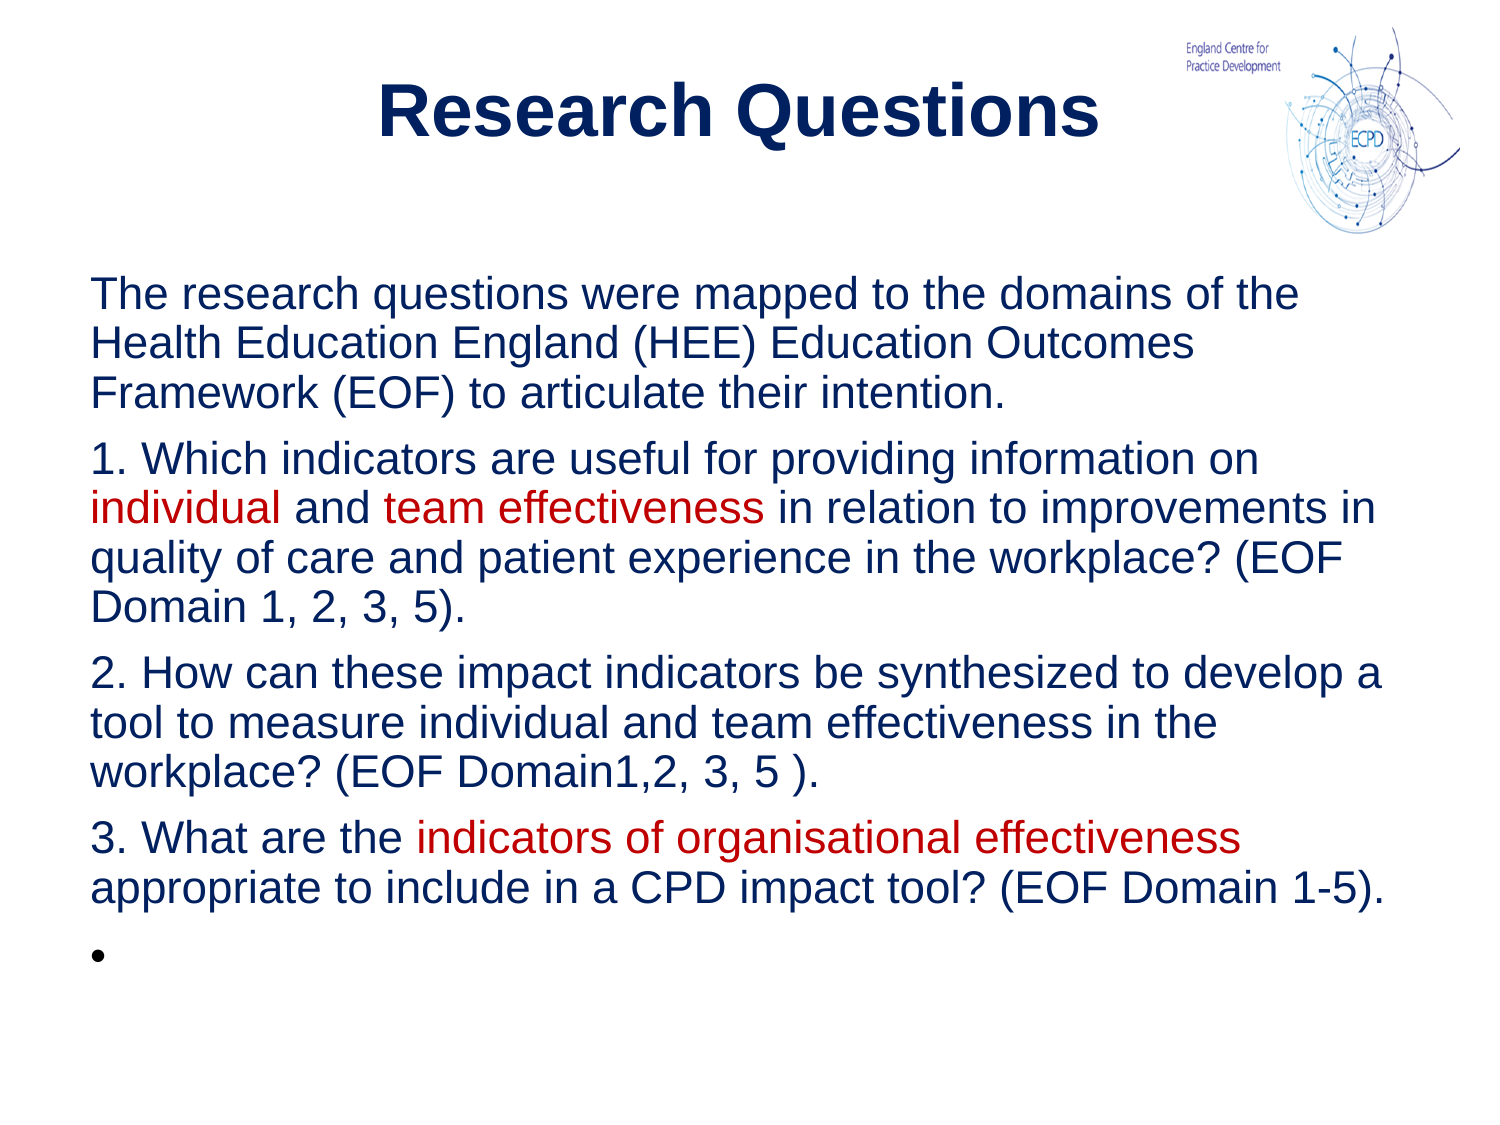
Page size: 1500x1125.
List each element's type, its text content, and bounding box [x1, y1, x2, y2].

list The research questions were mapped to the domains of the Health Education England (HEE) Education Outcomes Framework (EOF) to articulate their intention. 1. Which indicators are useful for providing information on individual and team effectiveness in relation to improvements in quality of care and patient experience in the workplace? (EOF Domain 1, 2, 3, 5). 2. How can these impact indicators be synthesized to develop a tool to measure individual and team effectiveness in the workplace? (EOF Domain1,2, 3, 5 ). 3. What are the indicators of organisational effectiveness appropriate to include in a CPD impact tool? (EOF Domain 1-5). [75, 262, 1426, 1005]
title Research Questions [75, 45, 1175, 233]
picture [1175, 27, 1460, 241]
